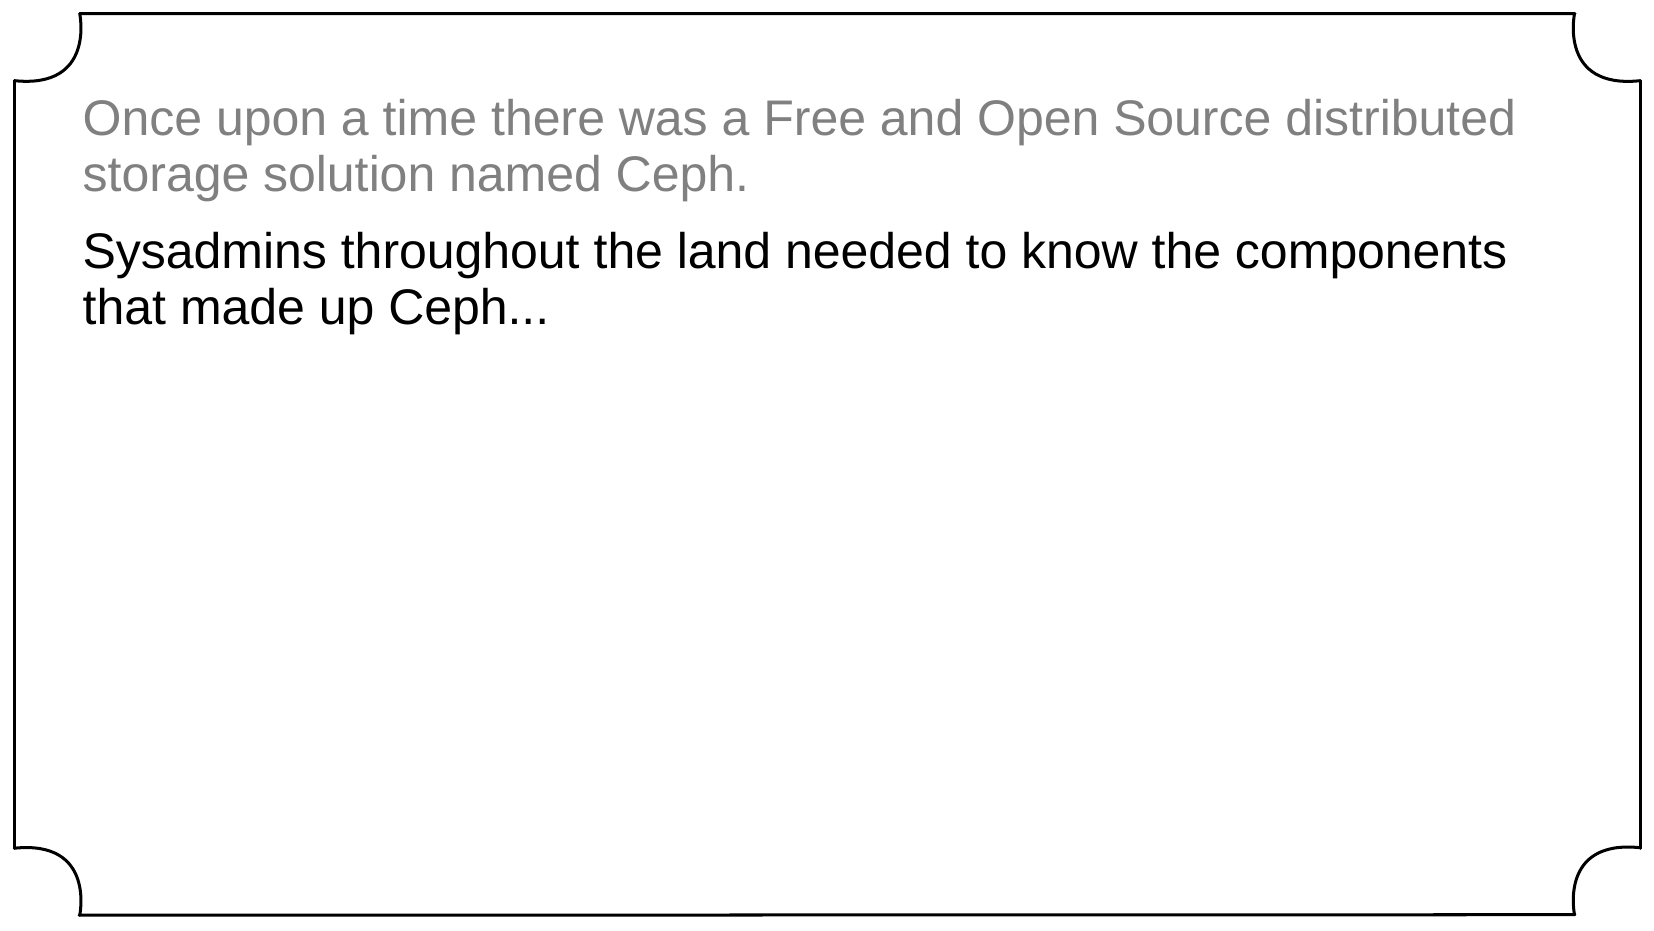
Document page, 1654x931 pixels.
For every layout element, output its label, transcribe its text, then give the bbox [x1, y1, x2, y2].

list Once upon a time there was a Free and Open Source distributed storage solution named Ceph. Sysadmins throughout the land needed to know the components that made up Ceph... [82, 90, 1571, 841]
